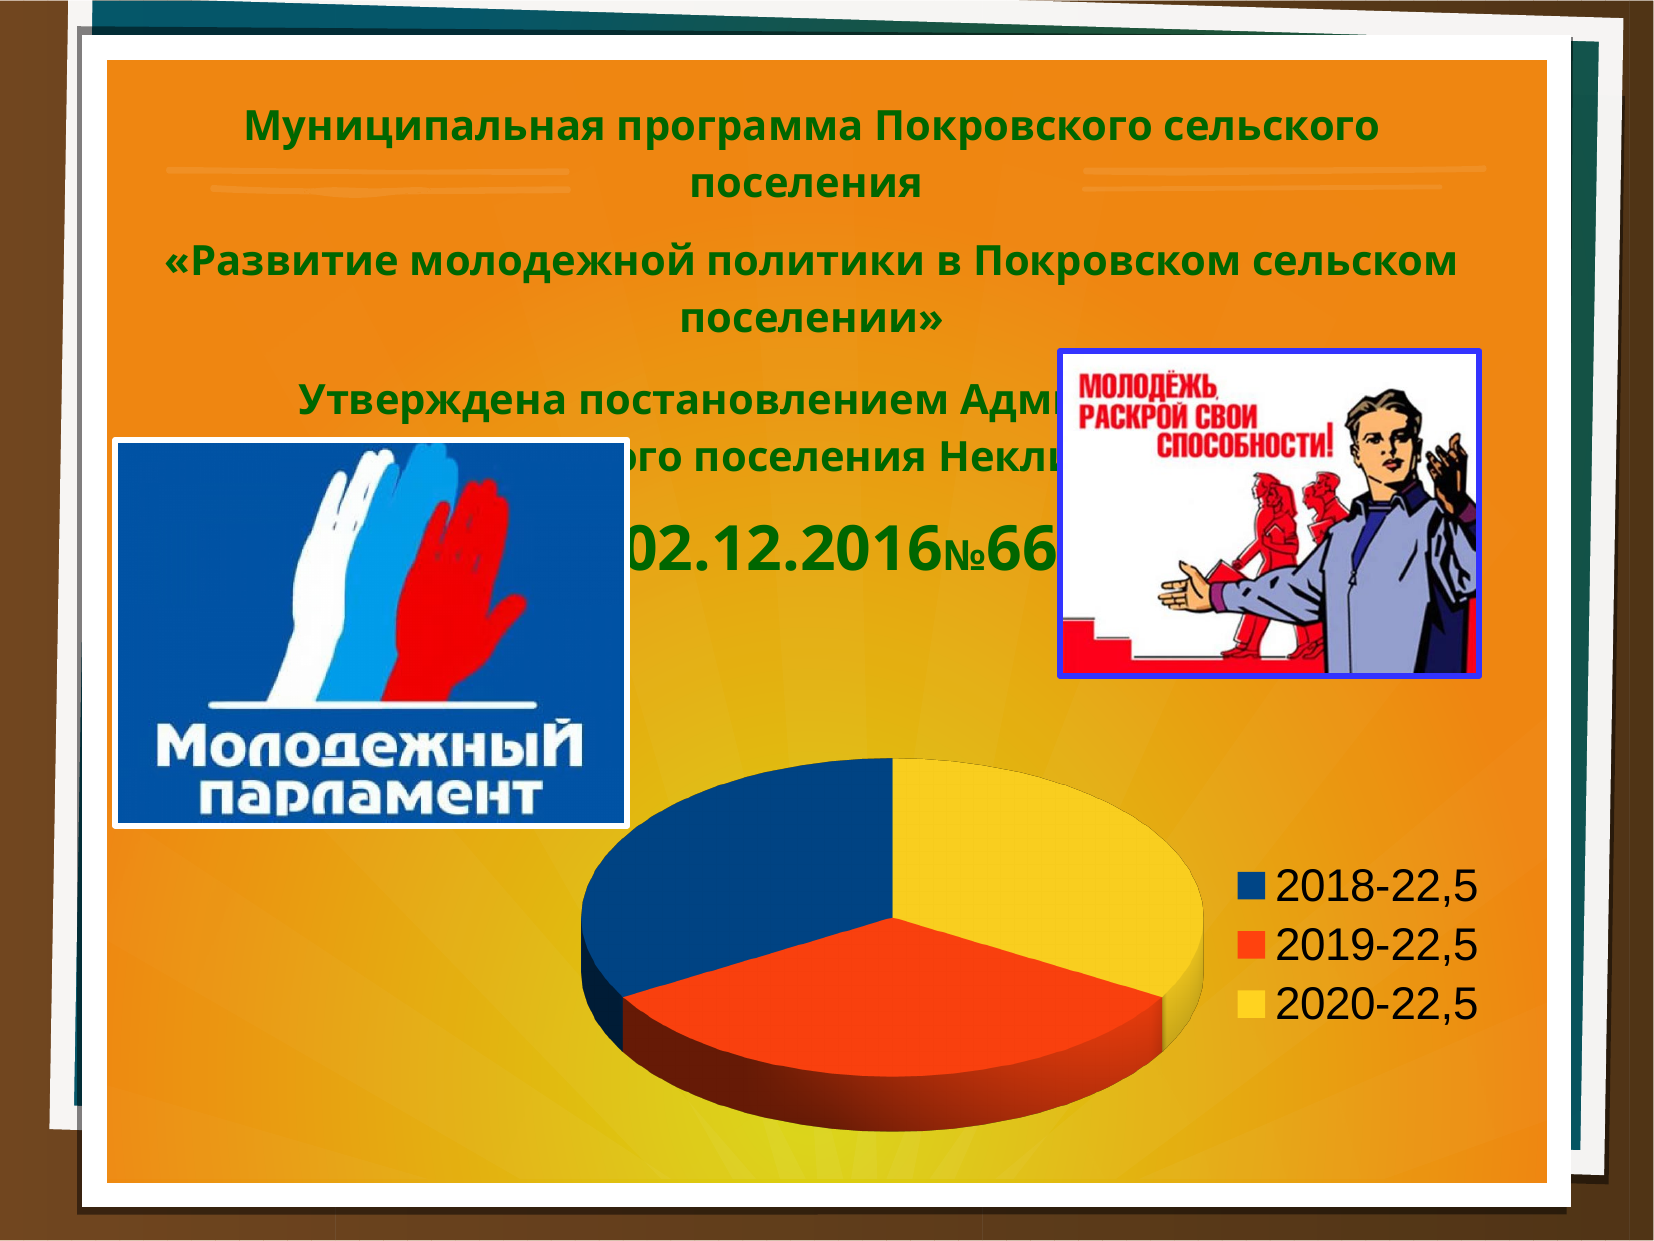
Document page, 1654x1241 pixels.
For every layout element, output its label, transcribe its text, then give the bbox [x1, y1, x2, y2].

chart [562, 708, 1506, 1182]
picture [118, 442, 625, 823]
picture [1062, 354, 1477, 673]
text_box Муниципальная программа Покровского сельского поселения «Развитие молодежной политики в Покровском сельском поселении» Утверждена постановлением Администрации Покровского сельского поселения Неклиновского района От02.12.2016№66 [147, 88, 1477, 500]
